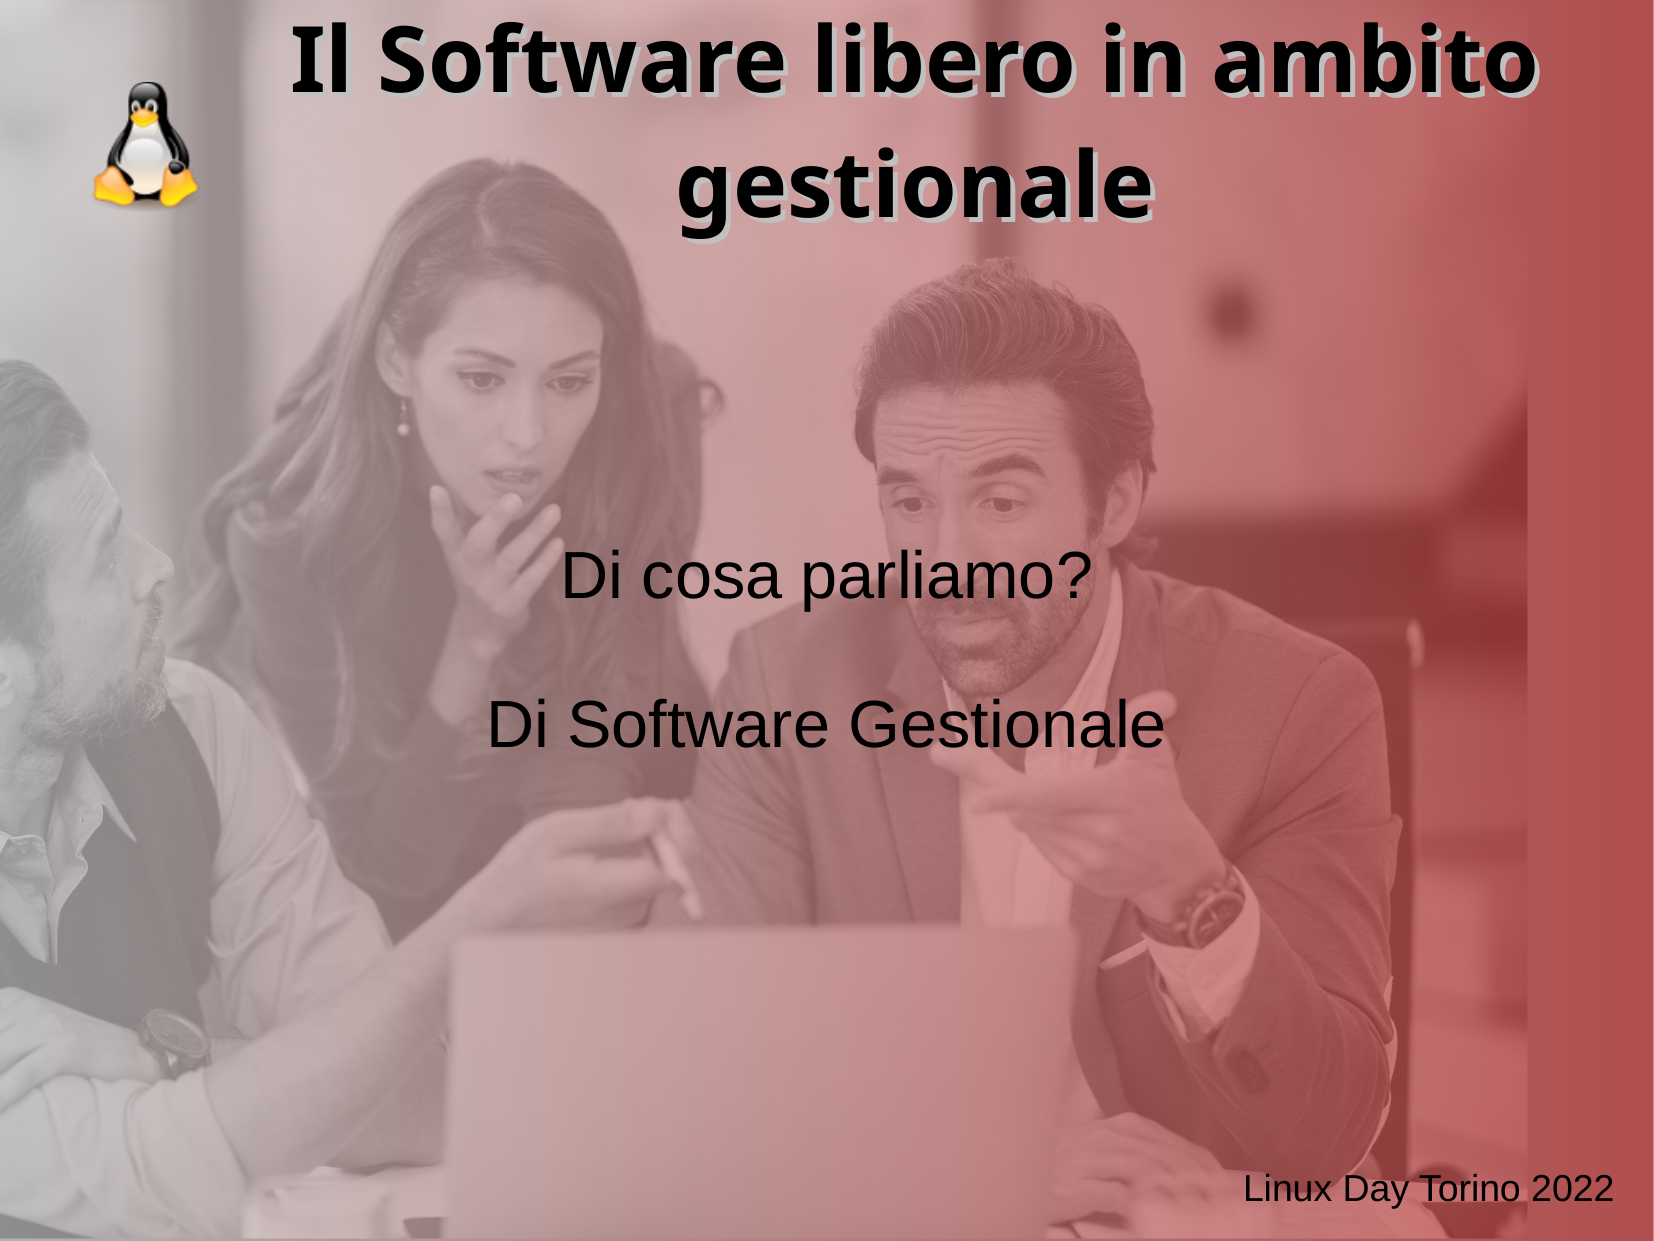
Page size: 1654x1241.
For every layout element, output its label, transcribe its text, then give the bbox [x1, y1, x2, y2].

text_box Linux Day Torino 2022 [1228, 1159, 1630, 1217]
picture [0, 0, 1654, 1241]
title Il Software libero in ambito gestionale [259, 17, 1571, 222]
subtitle Di cosa parliamo? Di Software Gestionale [82, 290, 1571, 1010]
